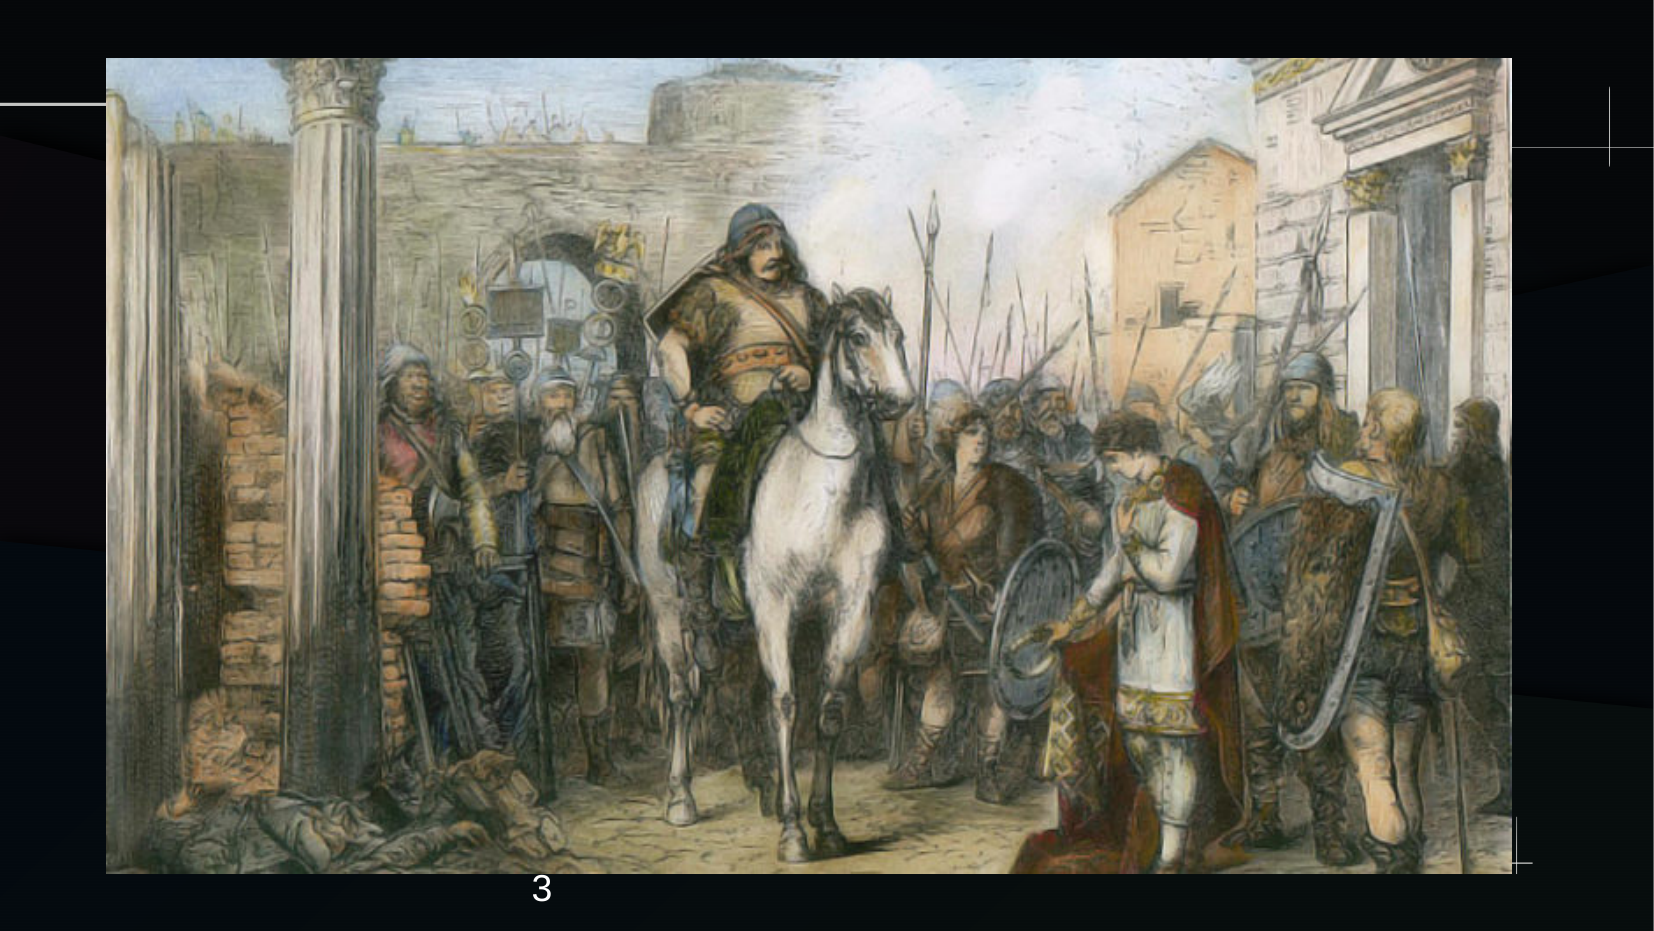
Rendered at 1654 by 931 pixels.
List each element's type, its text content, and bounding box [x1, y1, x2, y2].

text_box <numero> [516, 860, 1146, 931]
picture [0, 0, 1654, 931]
